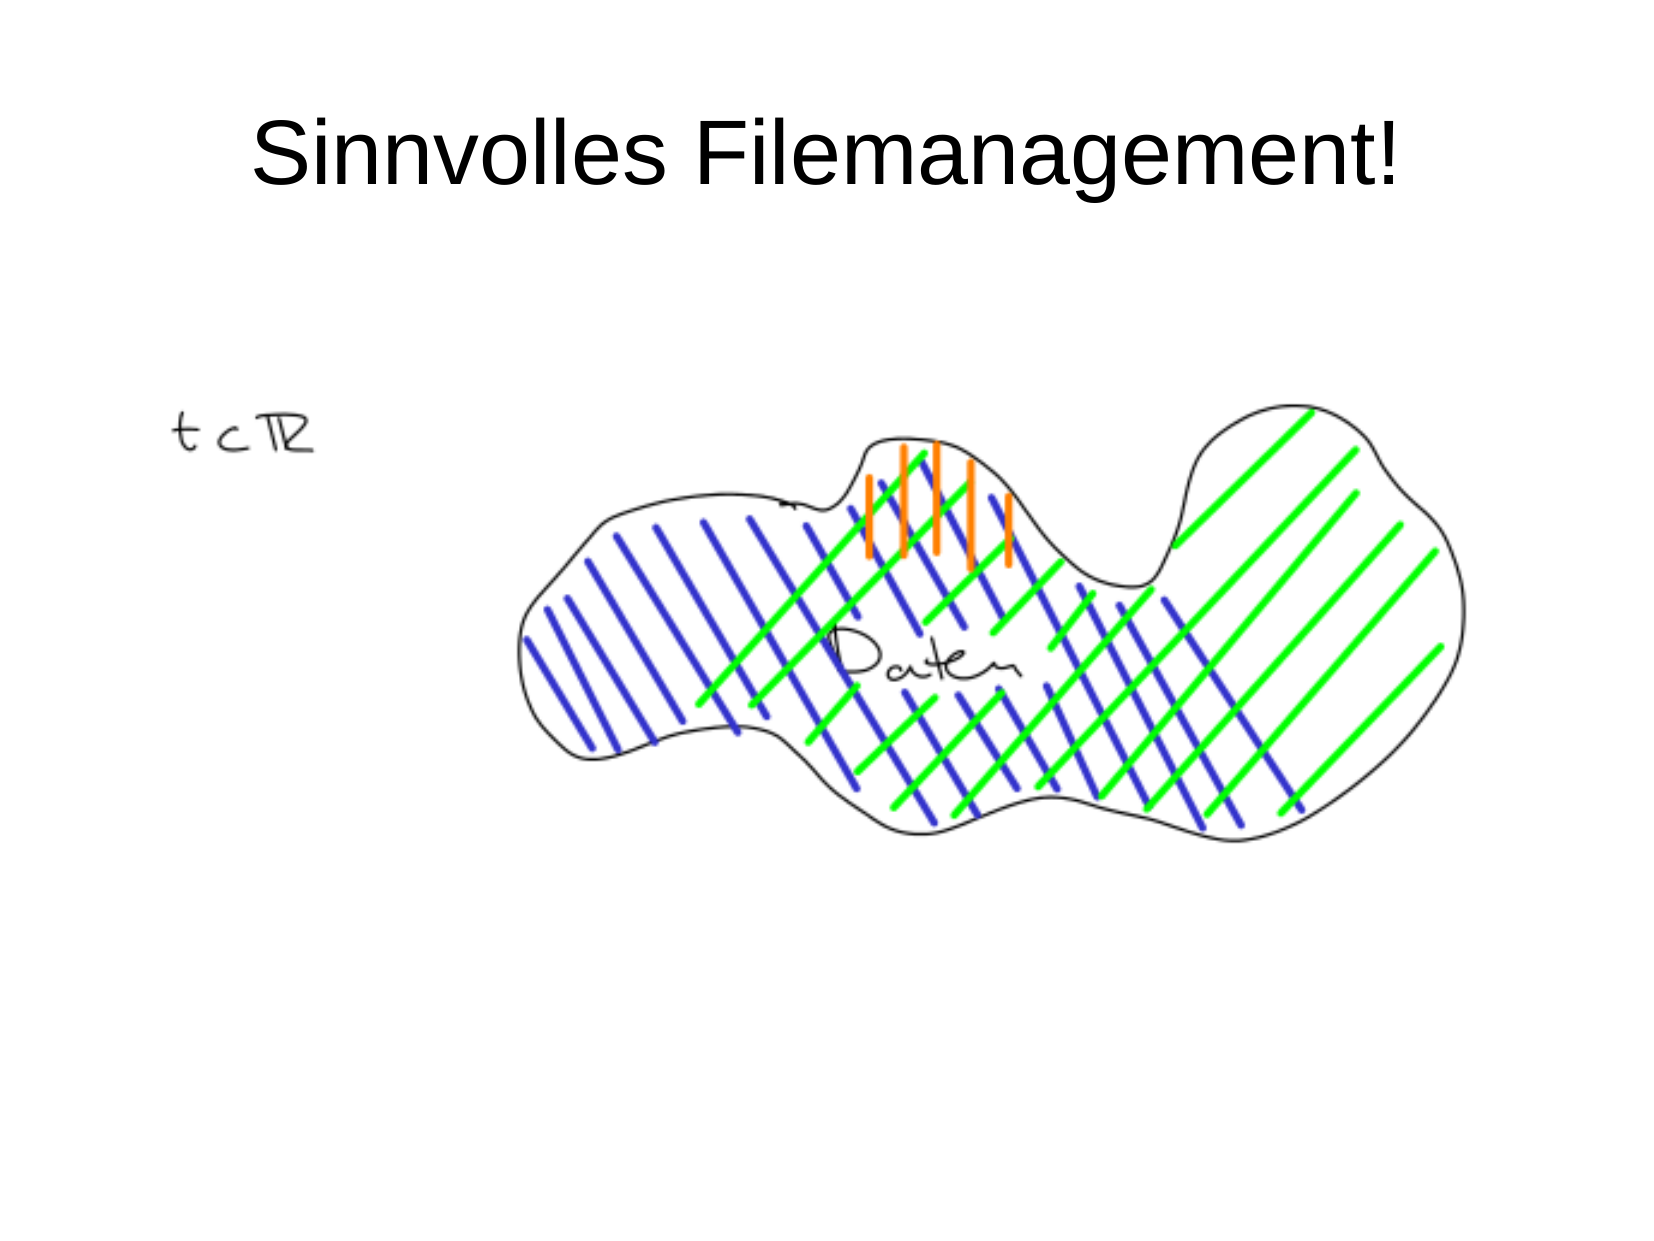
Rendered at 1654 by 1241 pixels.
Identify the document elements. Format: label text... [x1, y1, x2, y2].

title Sinnvolles Filemanagement! [82, 49, 1571, 257]
picture [117, 357, 1529, 865]
